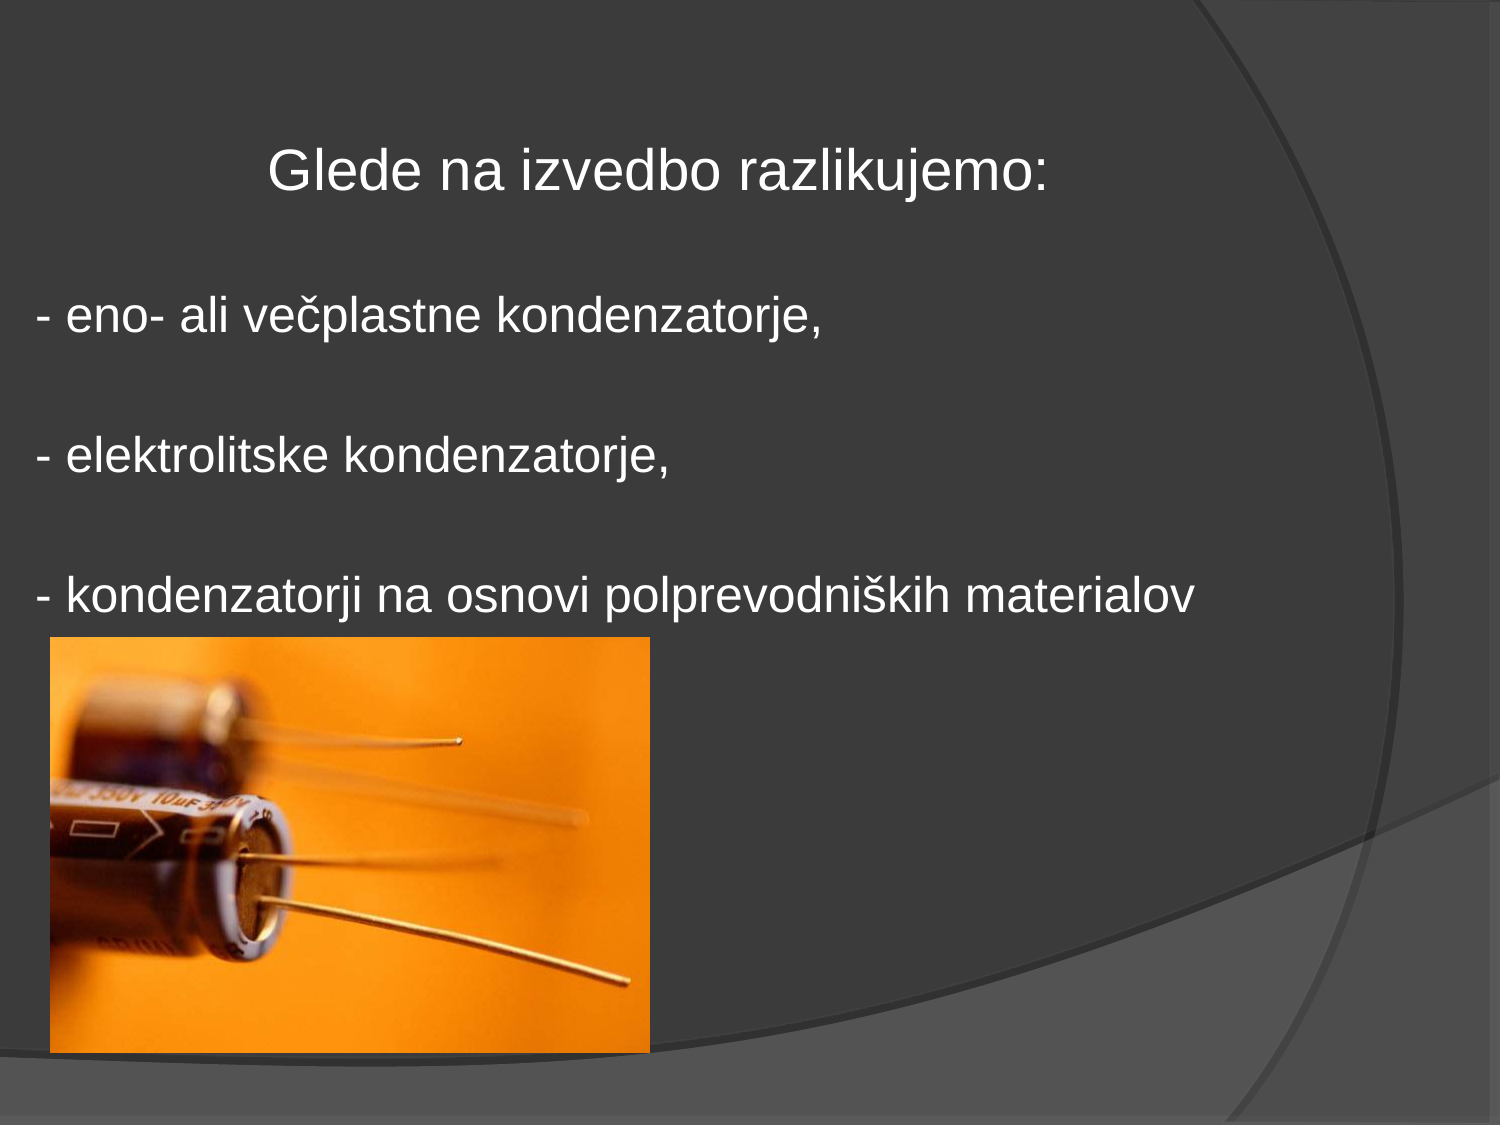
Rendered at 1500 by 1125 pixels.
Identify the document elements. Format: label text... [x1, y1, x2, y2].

picture [50, 637, 650, 1053]
list Glede na izvedbo razlikujemo: - eno- ali večplastne kondenzatorje, - elektrolitske kondenzatorje, - kondenzatorji na osnovi polprevodniških materialov [0, 125, 1313, 868]
